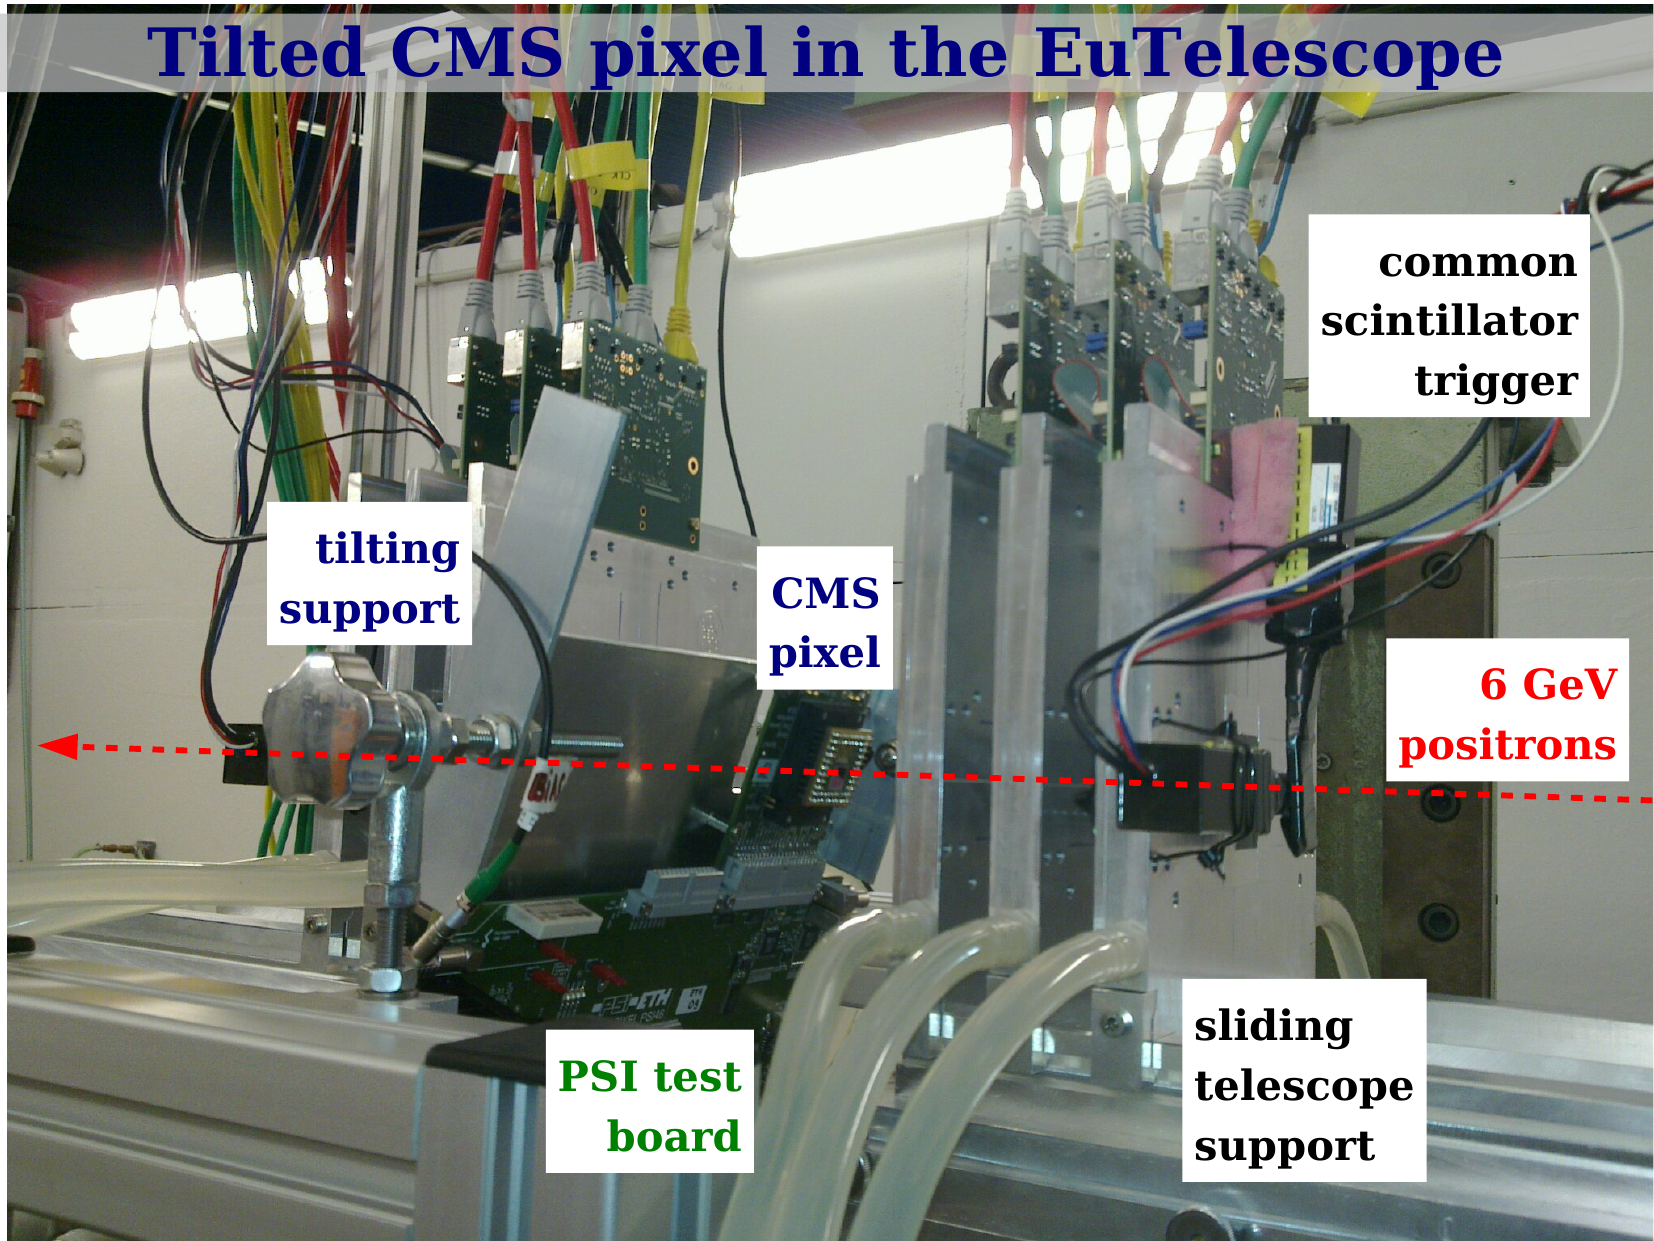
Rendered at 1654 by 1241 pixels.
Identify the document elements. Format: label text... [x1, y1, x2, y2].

text_box PSI test board [545, 1029, 754, 1163]
text_box CMS pixel [756, 546, 893, 679]
title Tilted CMS pixel in the EuTelescope [0, 13, 1654, 93]
text_box 6 GeV positrons [1386, 638, 1630, 771]
picture [7, 4, 1654, 13]
text_box common scintillator trigger [1308, 214, 1590, 407]
text_box sliding telescope support [1182, 978, 1427, 1172]
picture [7, 93, 1654, 1241]
text_box tilting support [267, 501, 473, 635]
